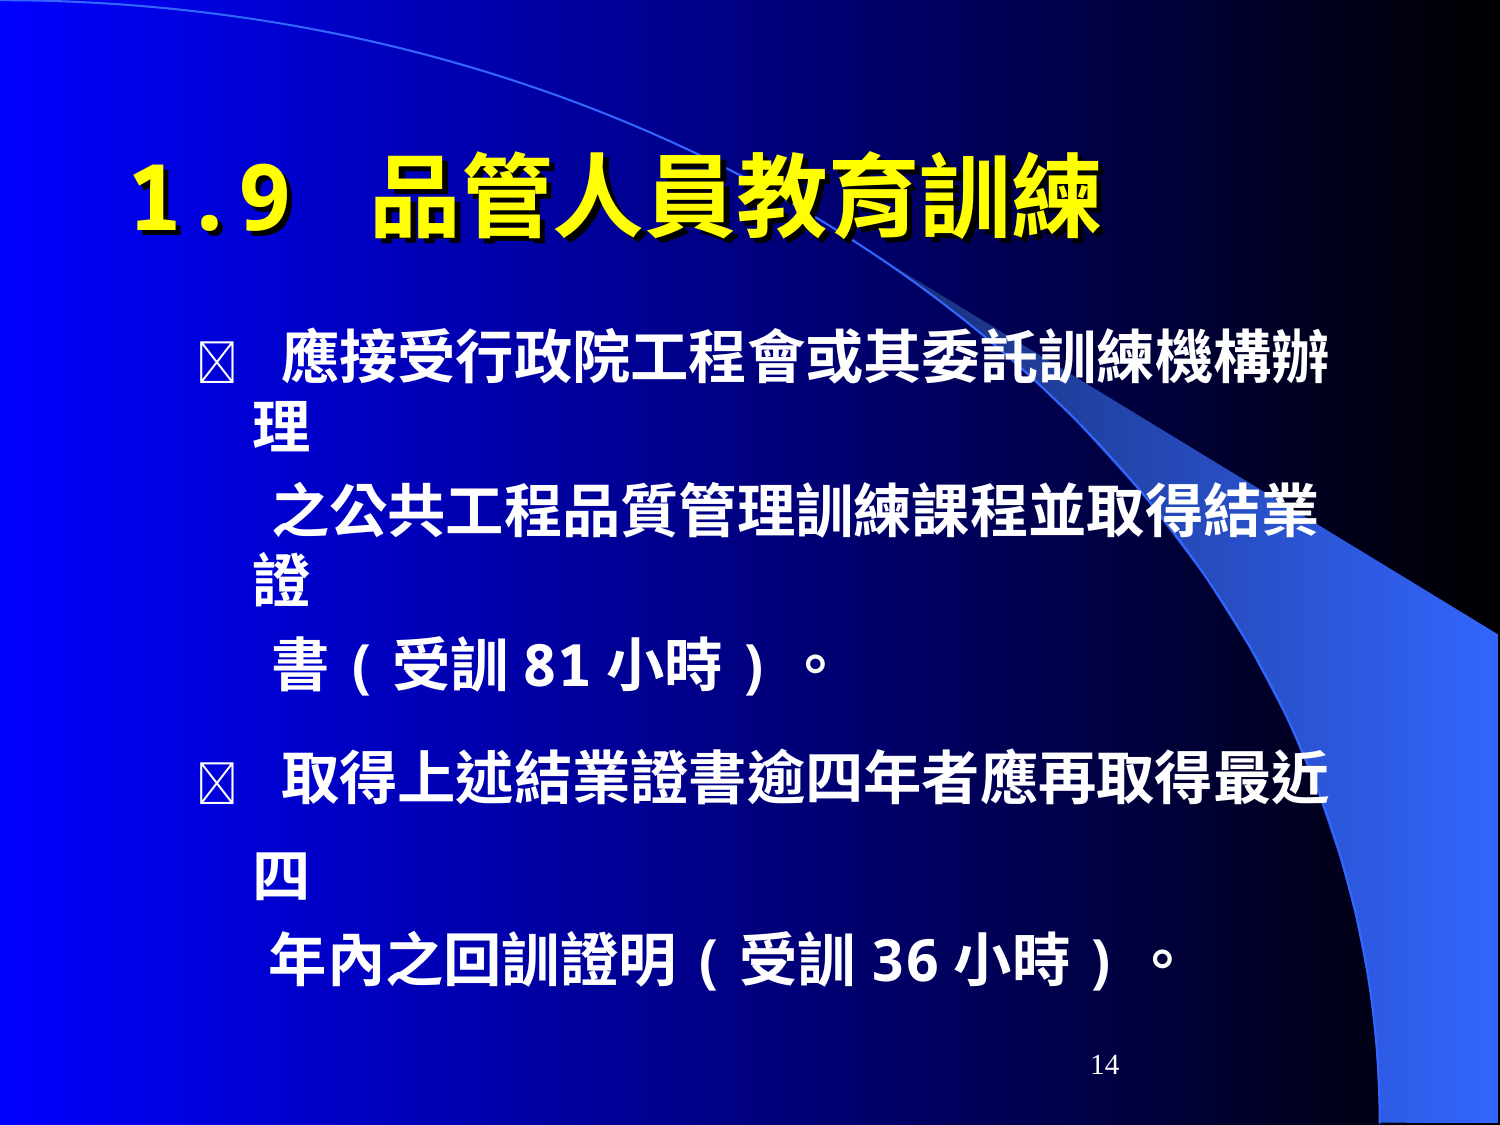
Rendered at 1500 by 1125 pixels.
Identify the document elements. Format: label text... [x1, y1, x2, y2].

title 1.9 品管人員教育訓練 [112, 99, 1388, 288]
list  應接受行政院工程會或其委託訓練機構辦理 之公共工程品質管理訓練課程並取得結業證 書(受訓81小時)。  取得上述結業證書逾四年者應再取得最近四 年內之回訓證明(受訓36小時)。 [125, 312, 1376, 1051]
text_box [1074, 1025, 1388, 1101]
